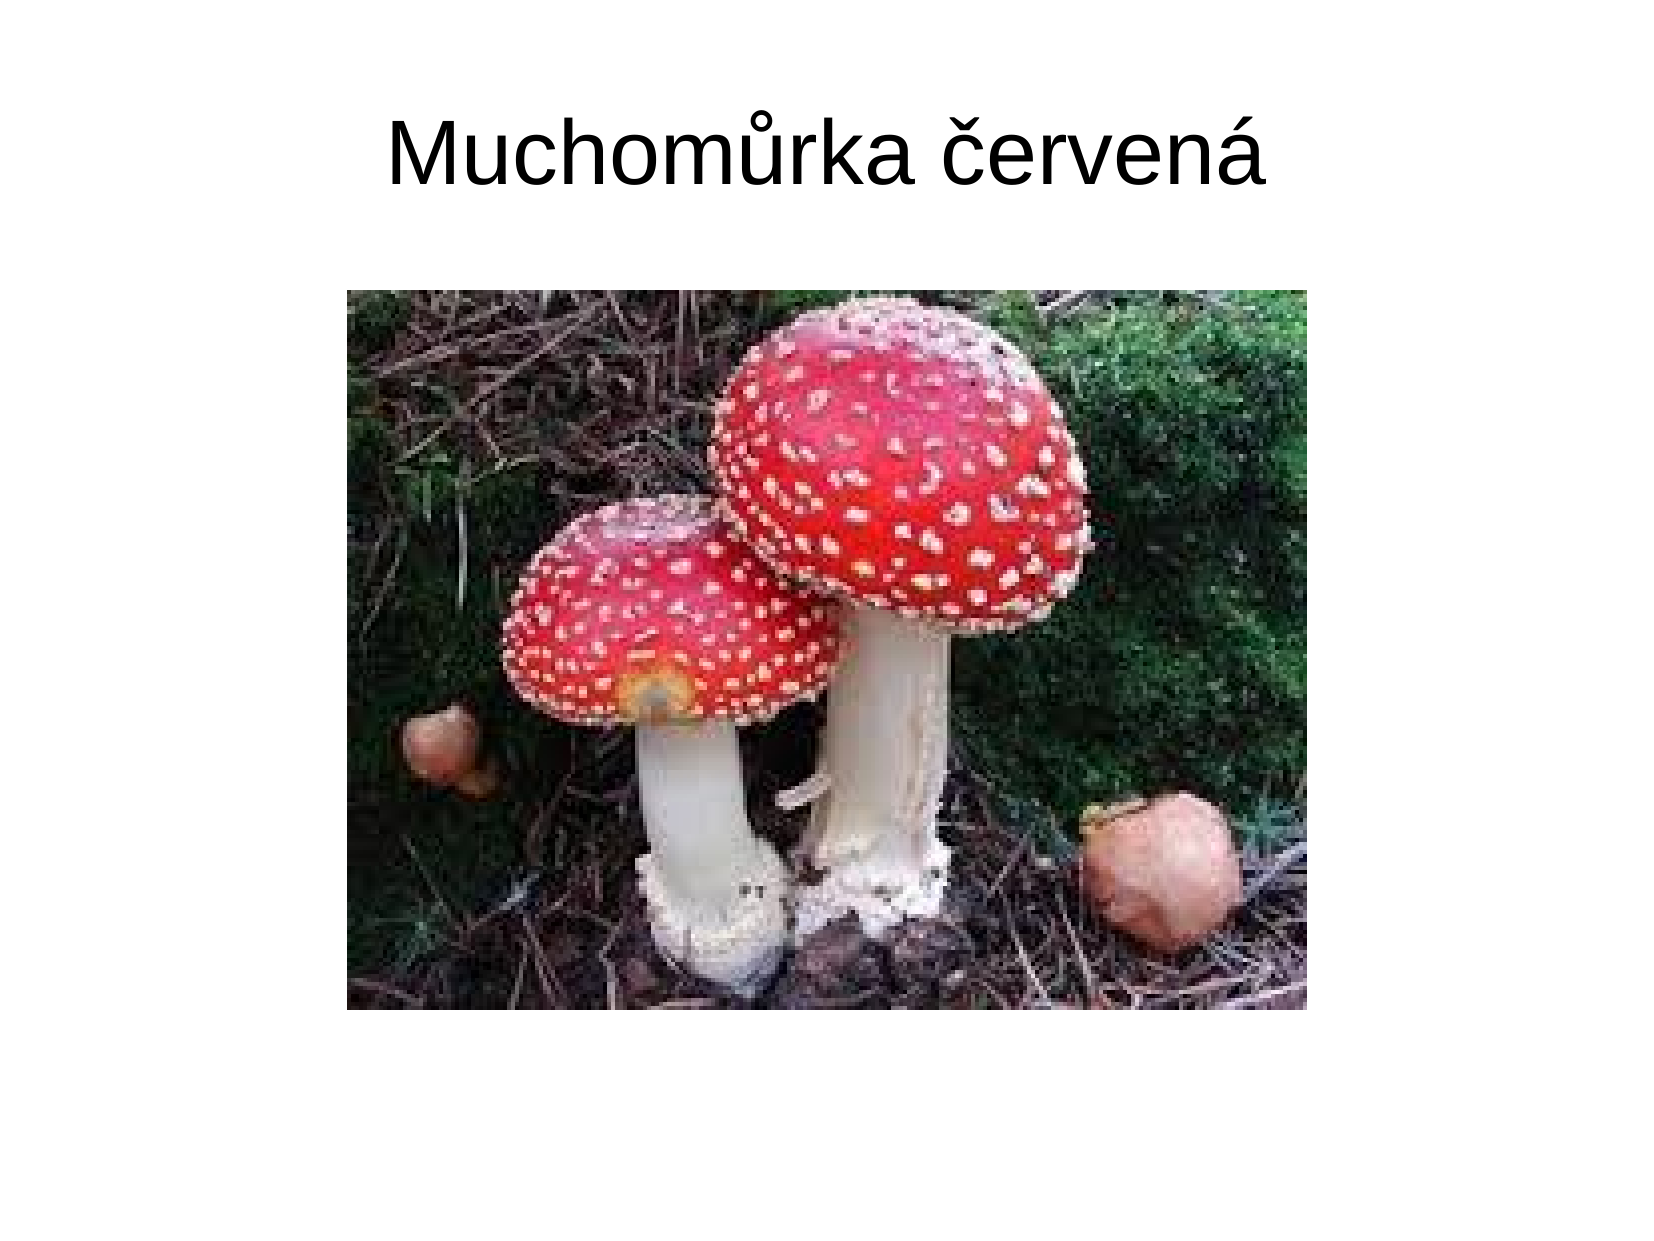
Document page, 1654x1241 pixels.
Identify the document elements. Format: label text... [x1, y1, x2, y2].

picture [347, 290, 1307, 1010]
title Muchomůrka červená [82, 49, 1571, 257]
